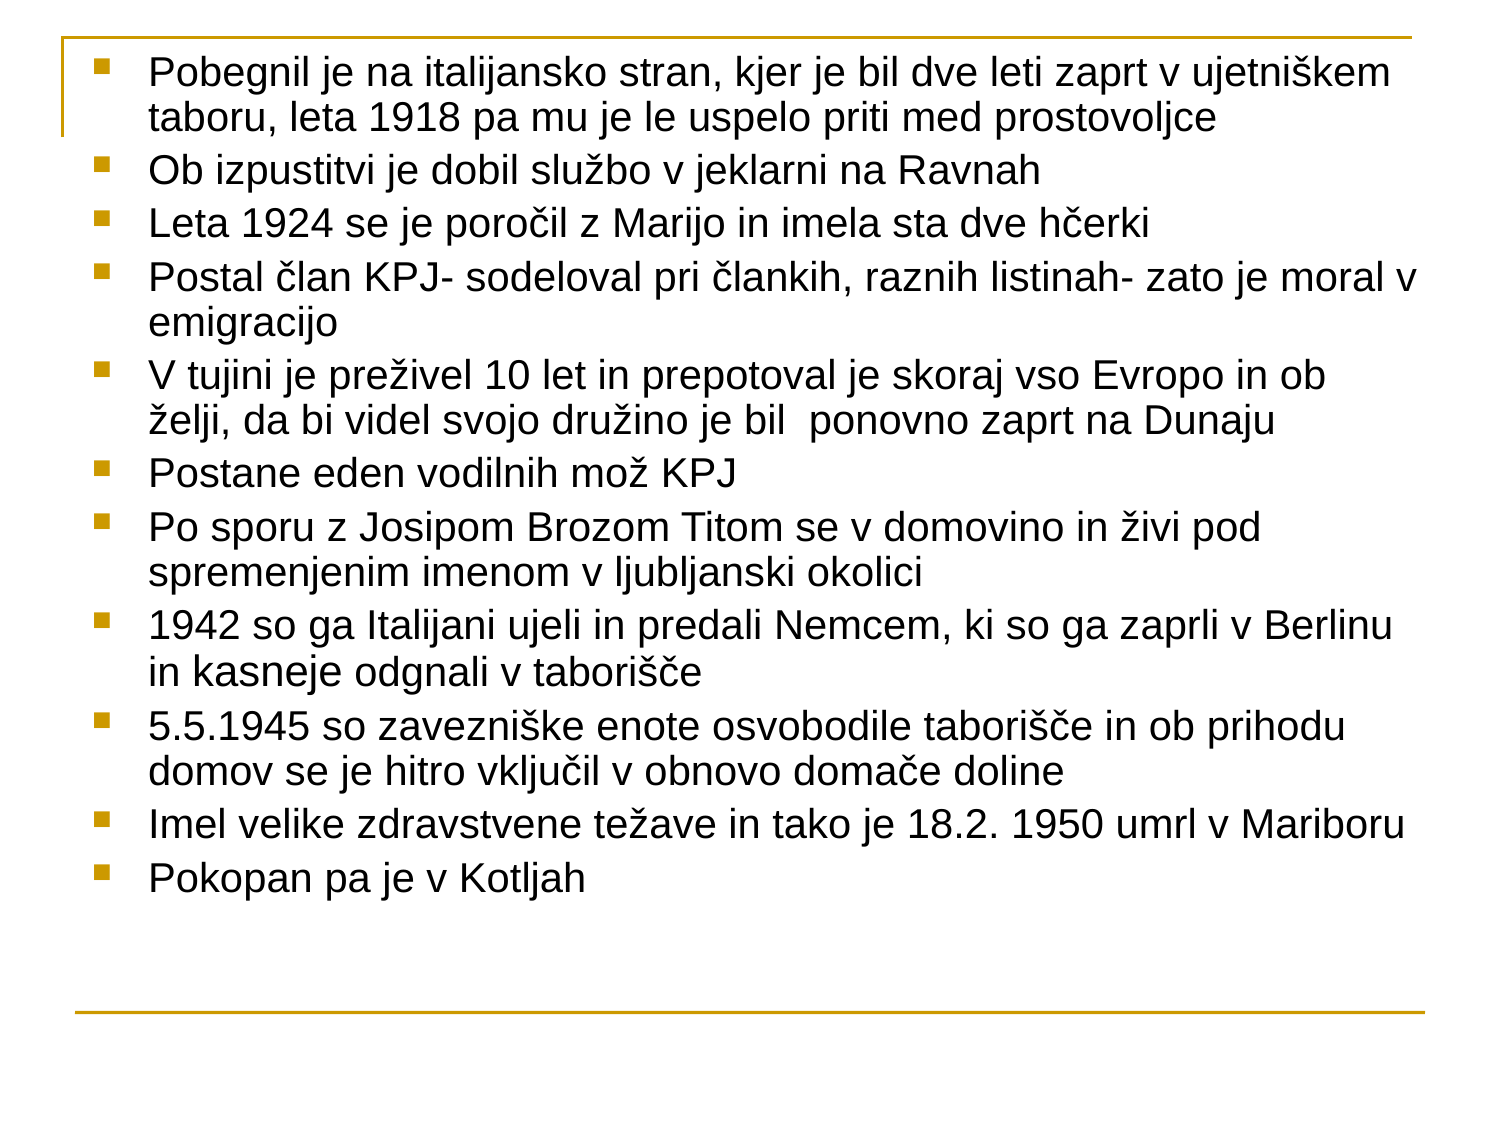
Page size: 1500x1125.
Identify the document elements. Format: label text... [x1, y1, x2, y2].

list Pobegnil je na italijansko stran, kjer je bil dve leti zaprt v ujetniškem taboru, leta 1918 pa mu je le uspelo priti med prostovoljce Ob izpustitvi je dobil službo v jeklarni na Ravnah Leta 1924 se je poročil z Marijo in imela sta dve hčerki Postal član KPJ- sodeloval pri člankih, raznih listinah- zato je moral v emigracijo V tujini je preživel 10 let in prepotoval je skoraj vso Evropo in ob želji, da bi videl svojo družino je bil ponovno zaprt na Dunaju Postane eden vodilnih mož KPJ Po sporu z Josipom Brozom Titom se v domovino in živi pod spremenjenim imenom v ljubljanski okolici 1942 so ga Italijani ujeli in predali Nemcem, ki so ga zaprli v Berlinu in kasneje odgnali v taborišče 5.5.1945 so zavezniške enote osvobodile taborišče in ob prihodu domov se je hitro vključil v obnovo domače doline Imel velike zdravstvene težave in tako je 18.2. 1950 umrl v Mariboru Pokopan pa je v Kotljah [76, 42, 1436, 1012]
